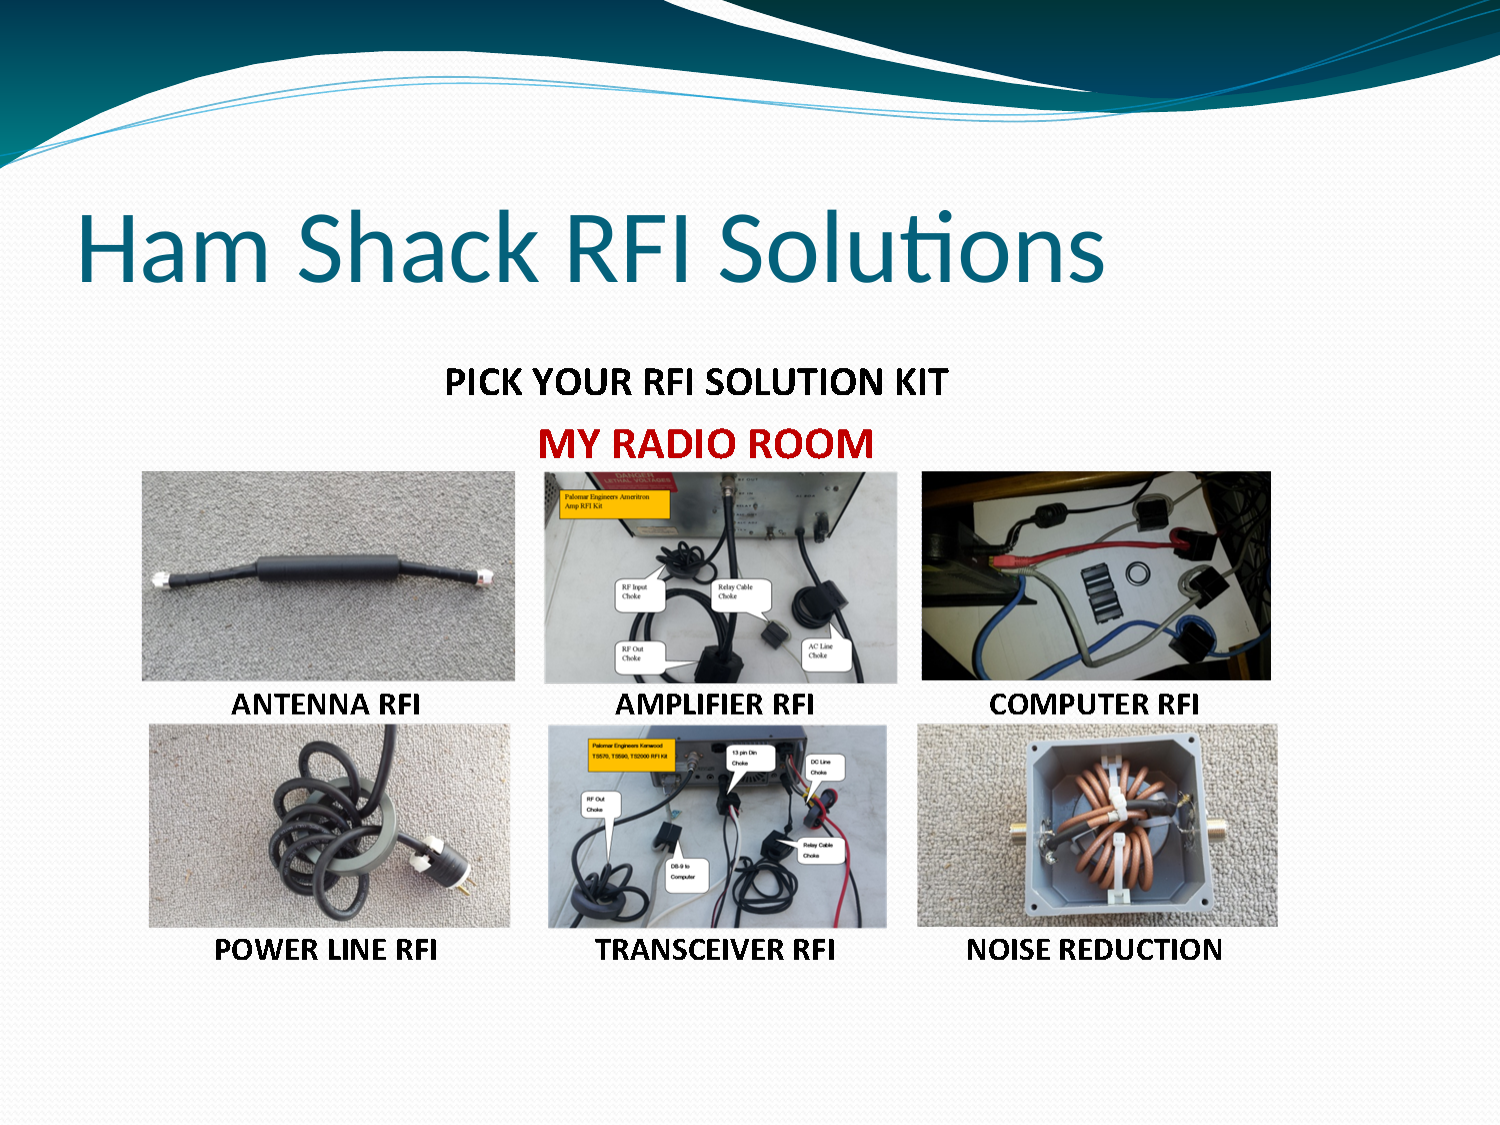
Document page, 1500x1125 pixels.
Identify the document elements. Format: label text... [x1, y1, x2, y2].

title Ham Shack RFI Solutions [75, 115, 1426, 304]
picture [135, 332, 1365, 1023]
